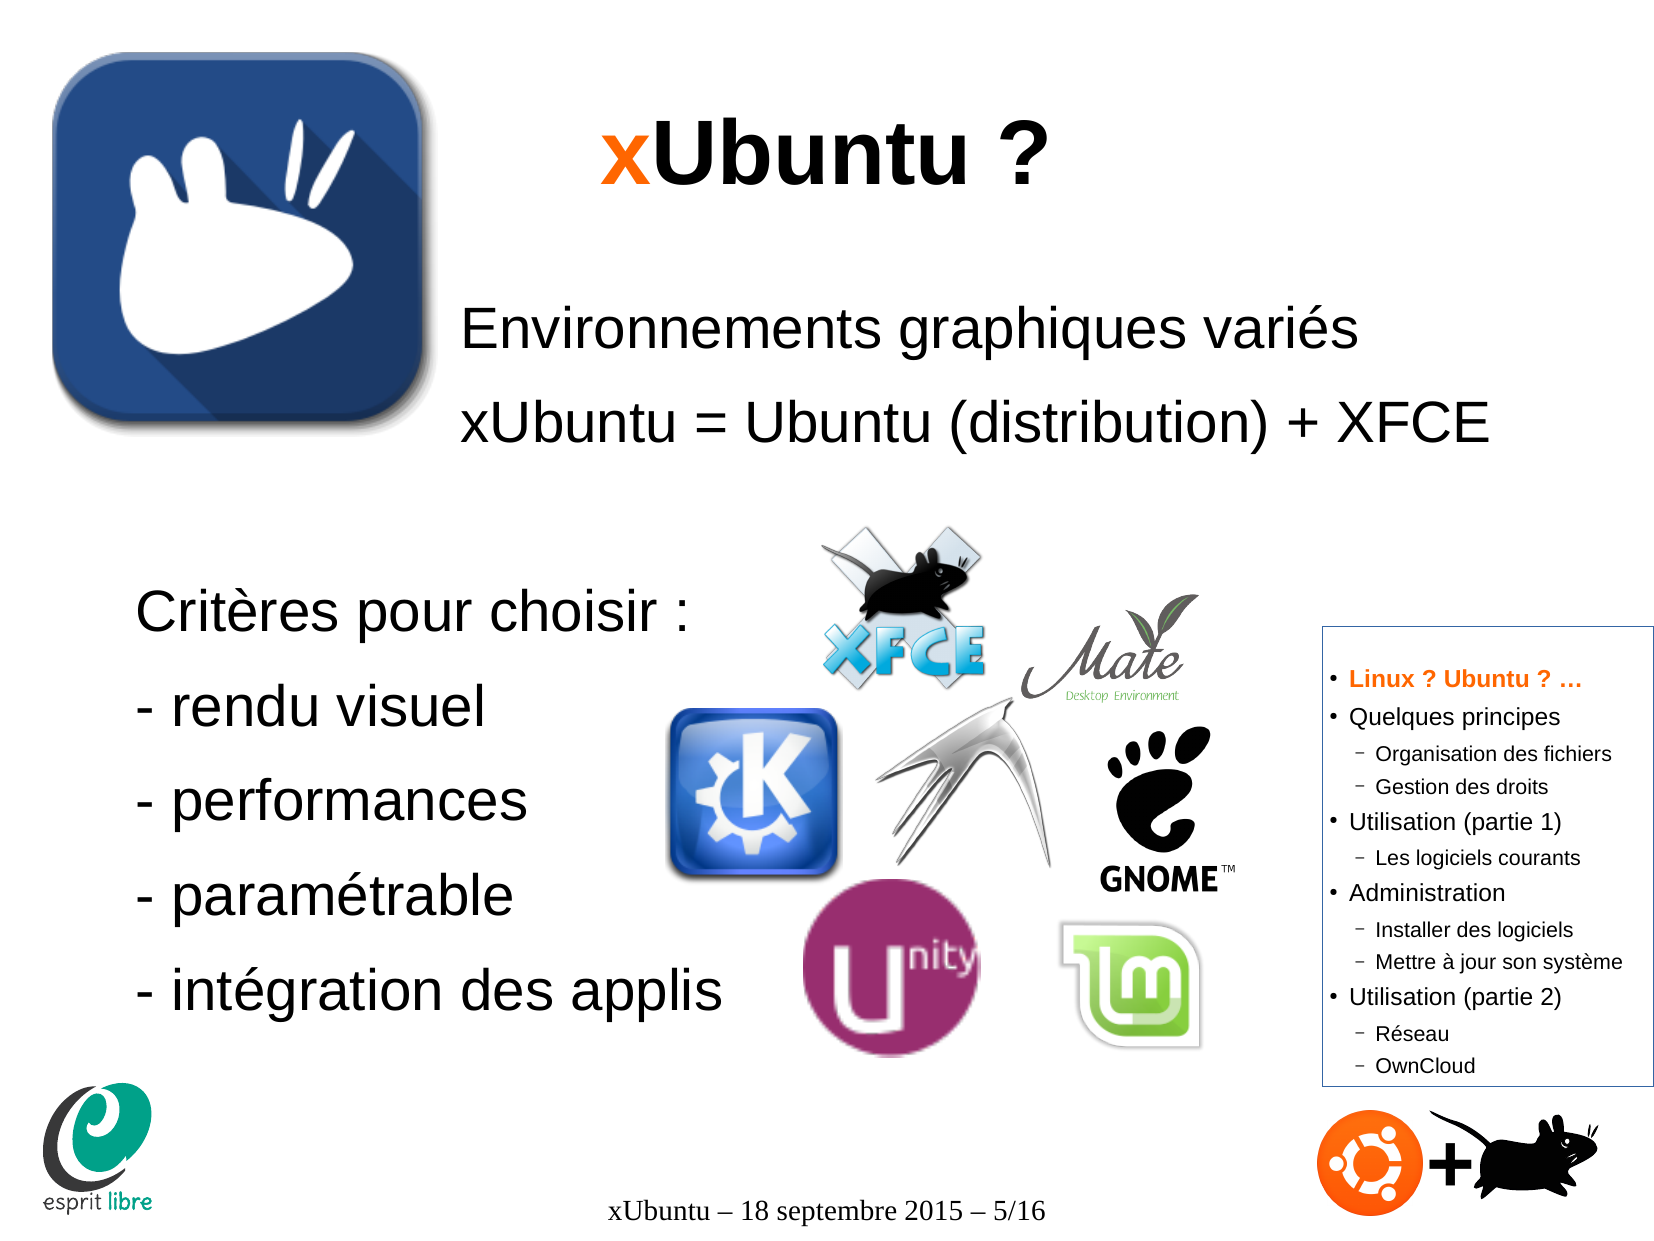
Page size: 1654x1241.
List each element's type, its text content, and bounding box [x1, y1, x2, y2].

picture [1317, 1110, 1423, 1216]
picture [37, 37, 438, 438]
list Linux ? Ubuntu ? … Quelques principes Organisation des fichiers Gestion des droits Utilisation (partie 1) Les logiciels courants Administration Installer des logiciels Mettre à jour son système Utilisation (partie 2) Réseau OwnCloud [1322, 626, 1654, 1087]
list Environnements graphiques variés xUbuntu = Ubuntu (distribution) + XFCE Critères pour choisir : - rendu visuel - performances - paramétrable - intégration des applis [135, 295, 1613, 1075]
picture [1039, 720, 1241, 1075]
title xUbuntu ? [438, 49, 1571, 257]
picture [814, 519, 1199, 869]
picture [665, 708, 981, 1058]
